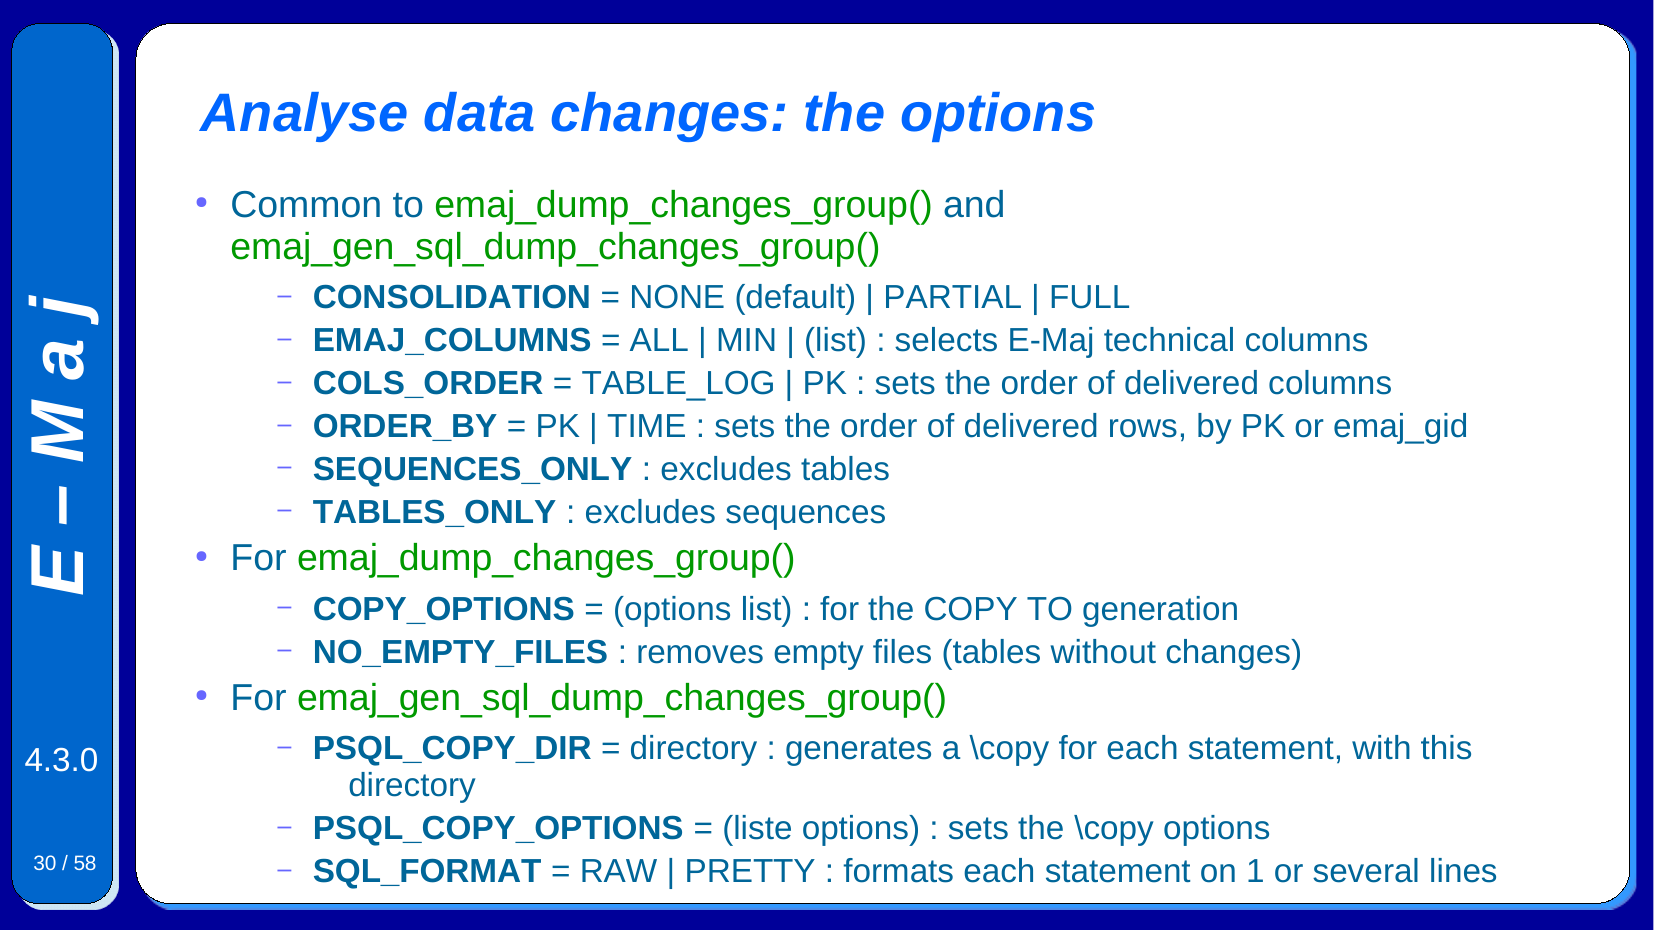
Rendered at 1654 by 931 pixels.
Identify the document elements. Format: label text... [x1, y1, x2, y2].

title Analyse data changes: the options [200, 34, 1575, 183]
list Common to emaj_dump_changes_group() and emaj_gen_sql_dump_changes_group() CONSOLIDATION = NONE (default) | PARTIAL | FULL EMAJ_COLUMNS = ALL | MIN | (list) : selects E-Maj technical columns COLS_ORDER = TABLE_LOG | PK : sets the order of delivered columns ORDER_BY = PK | TIME : sets the order of delivered rows, by PK or emaj_gid SEQUENCES_ONLY : excludes tables TABLES_ONLY : excludes sequences For emaj_dump_changes_group() COPY_OPTIONS = (options list) : for the COPY TO generation NO_EMPTY_FILES : removes empty files (tables without changes) For emaj_gen_sql_dump_changes_group() PSQL_COPY_DIR = directory : generates a \copy for each statement, with this directory PSQL_COPY_OPTIONS = (liste options) : sets the \copy options SQL_FORMAT = RAW | PRETTY : formats each statement on 1 or several lines [177, 183, 1587, 890]
